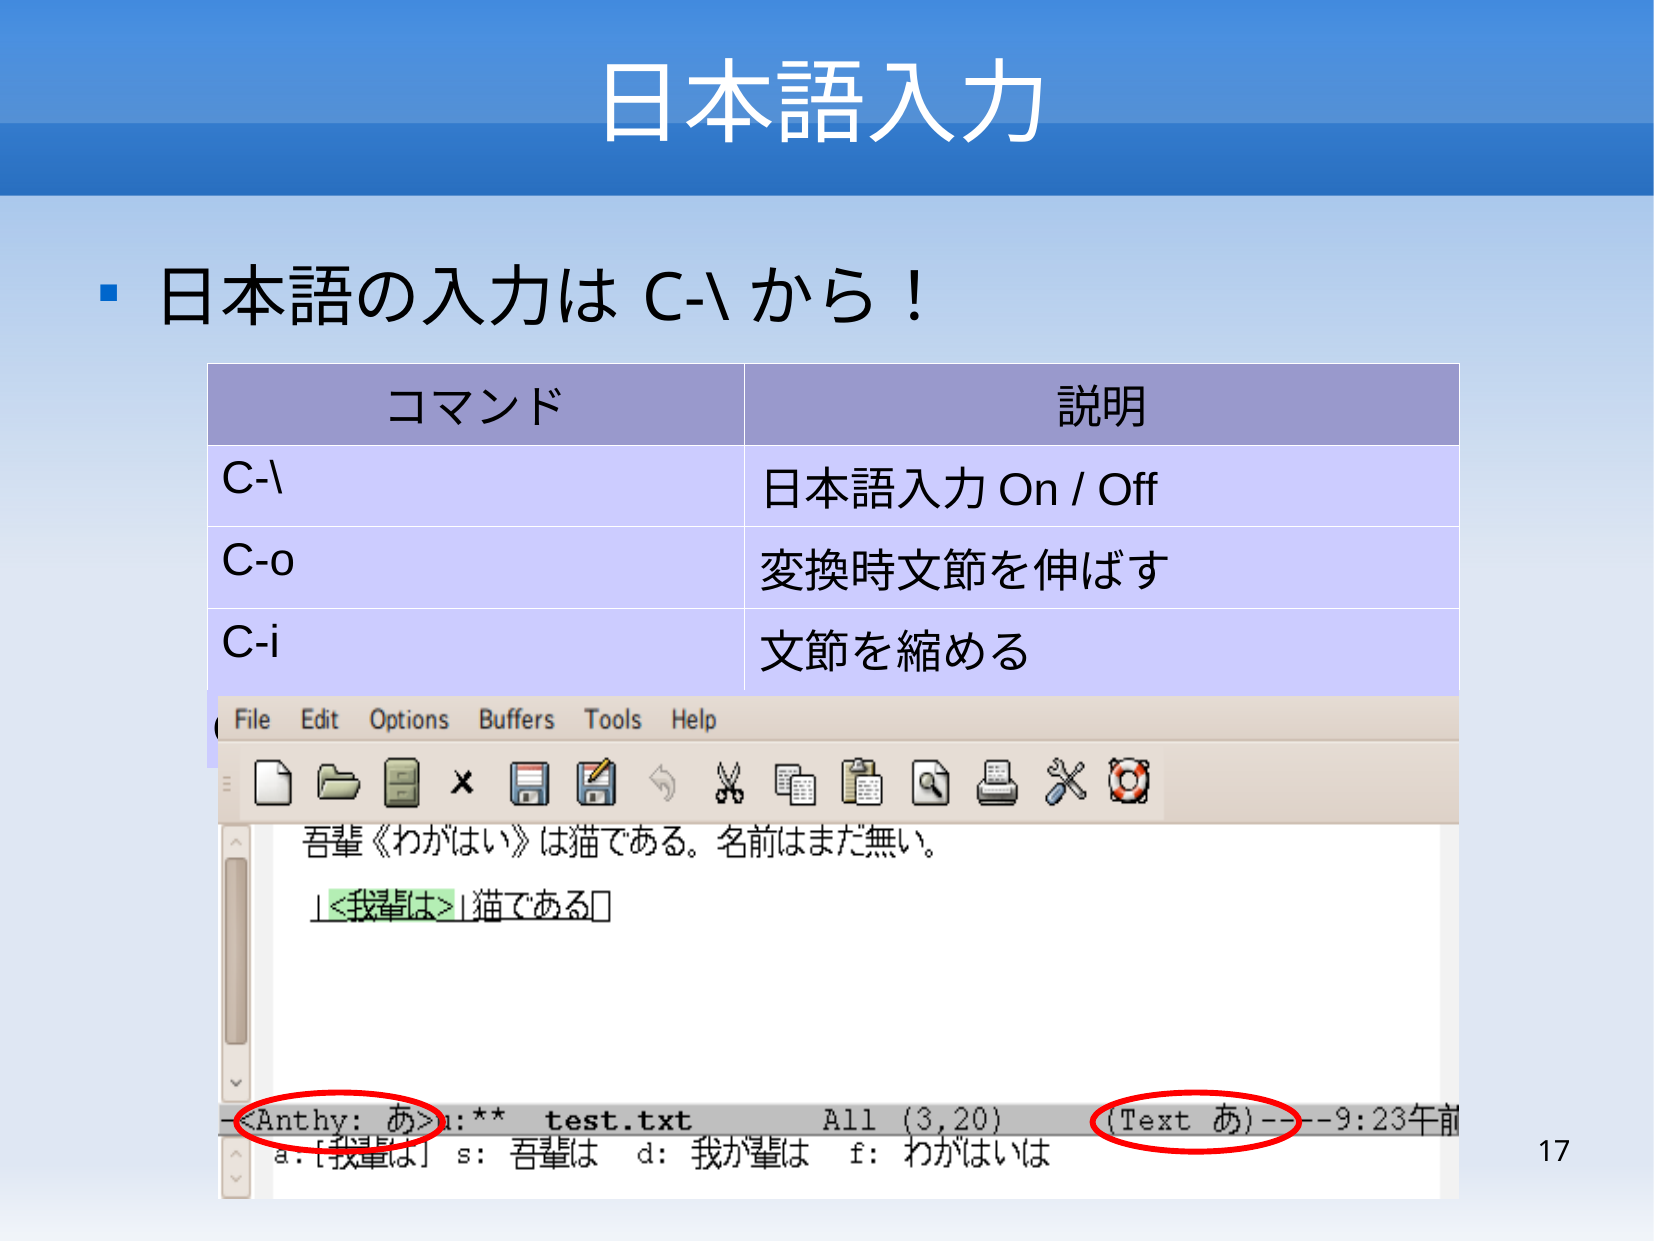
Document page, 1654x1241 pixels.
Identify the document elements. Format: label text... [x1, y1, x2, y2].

table_cell 文節を縮める [745, 609, 1459, 690]
title 日本語入力 [76, 0, 1565, 208]
table_cell 変換時文節を伸ばす [745, 527, 1459, 608]
table_cell C-o [208, 527, 744, 608]
table_cell 変換する文節の移動 [744, 690, 1459, 696]
list 日本語の入力は C-\ から！ [82, 248, 1571, 373]
table_header 説明 [745, 364, 1459, 445]
table_header コマンド [208, 364, 744, 445]
table_cell C-i [208, 609, 744, 690]
table_cell C-\ [208, 446, 744, 526]
table_cell C-f, C-b [207, 690, 744, 768]
picture [0, 0, 1654, 1241]
table_cell 日本語入力 On / Off [745, 446, 1459, 526]
